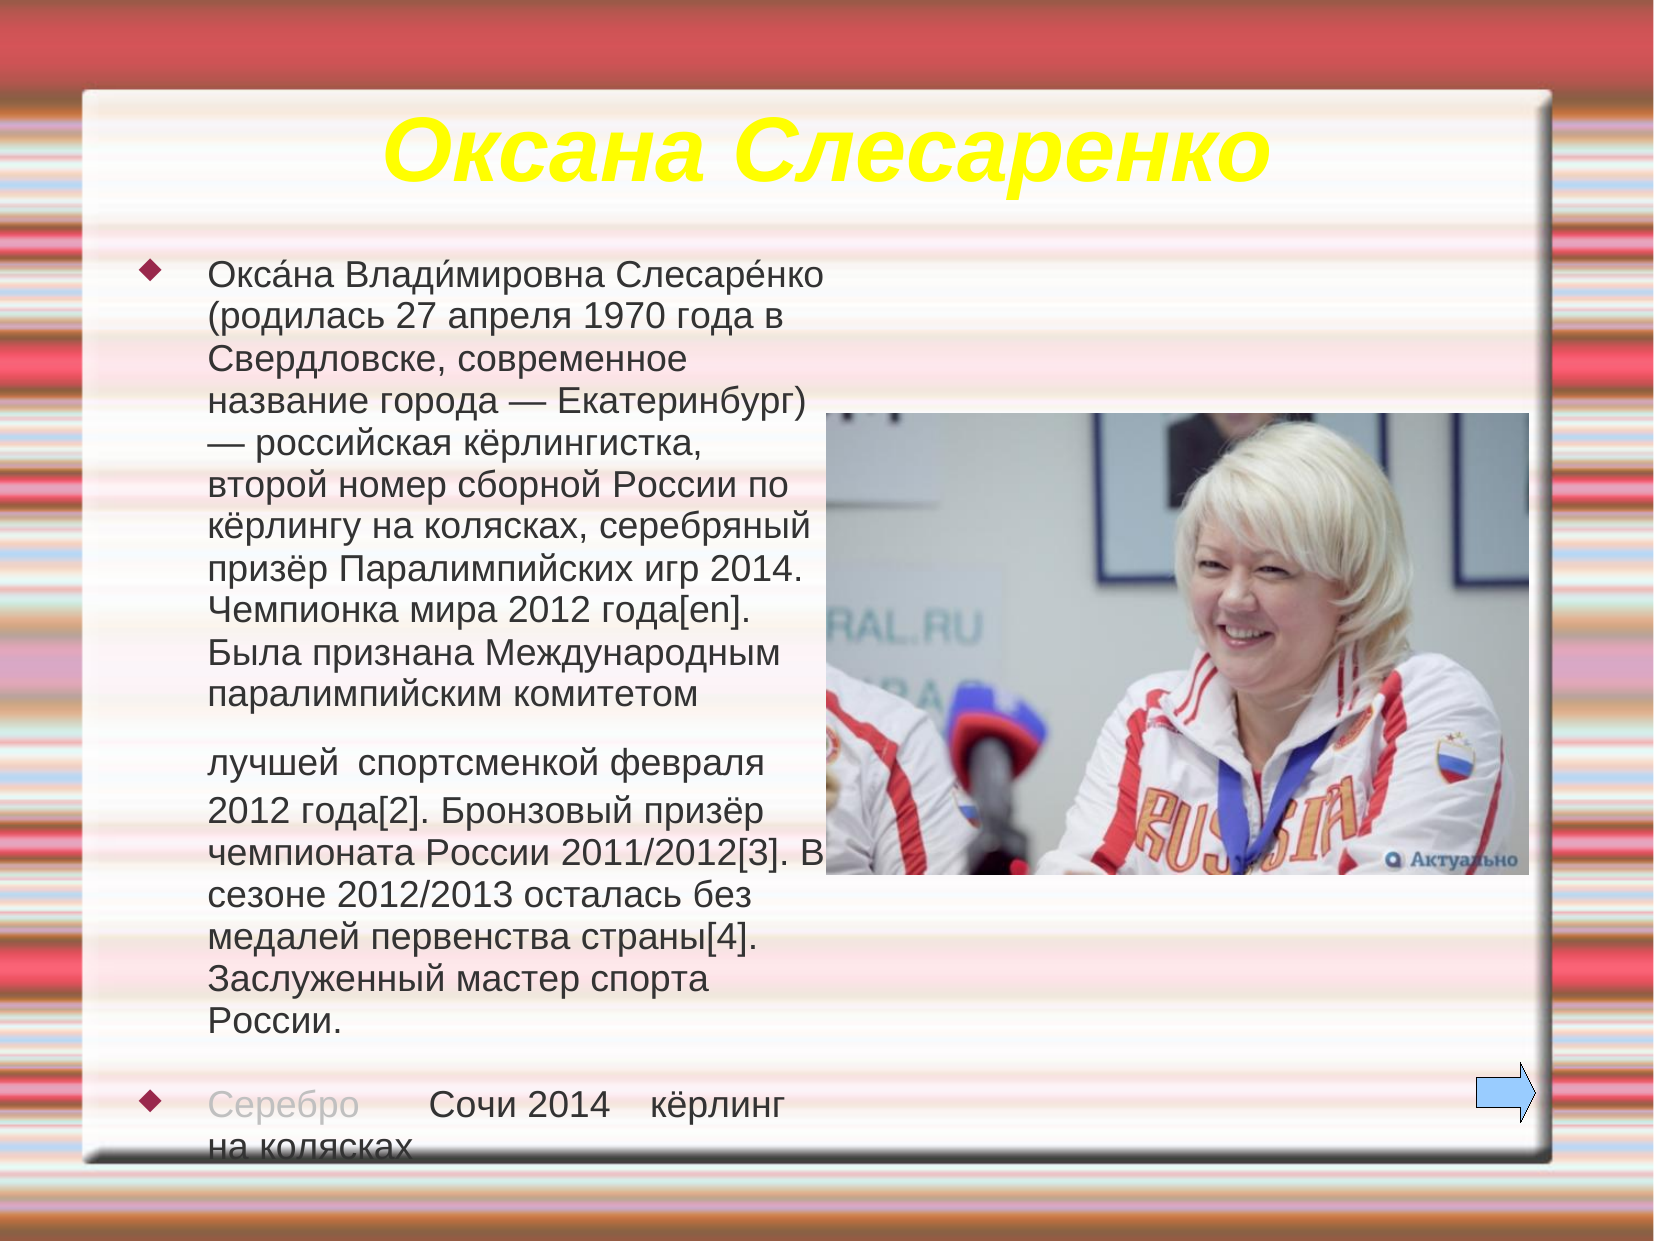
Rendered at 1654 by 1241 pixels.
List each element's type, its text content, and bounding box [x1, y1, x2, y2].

list Окса́на Влади́мировна Слесаре́нко (родилась 27 апреля 1970 года в Свердловске, современное название города — Екатеринбург) — российская кёрлингистка, второй номер сборной России по кёрлингу на колясках, серебряный призёр Паралимпийских игр 2014. Чемпионка мира 2012 года[en]. Была признана Международным паралимпийским комитетом лучшей спортсменкой февраля 2012 года[2]. Бронзовый призёр чемпионата России 2011/2012[3]. В сезоне 2012/2013 осталась без медалей первенства страны[4]. Заслуженный мастер спорта России. Серебро Сочи 2014 кёрлинг на колясках [124, 253, 827, 1127]
picture [0, 0, 1654, 1241]
title Оксана Слесаренко [121, 53, 1534, 247]
text_box [1476, 1062, 1536, 1123]
